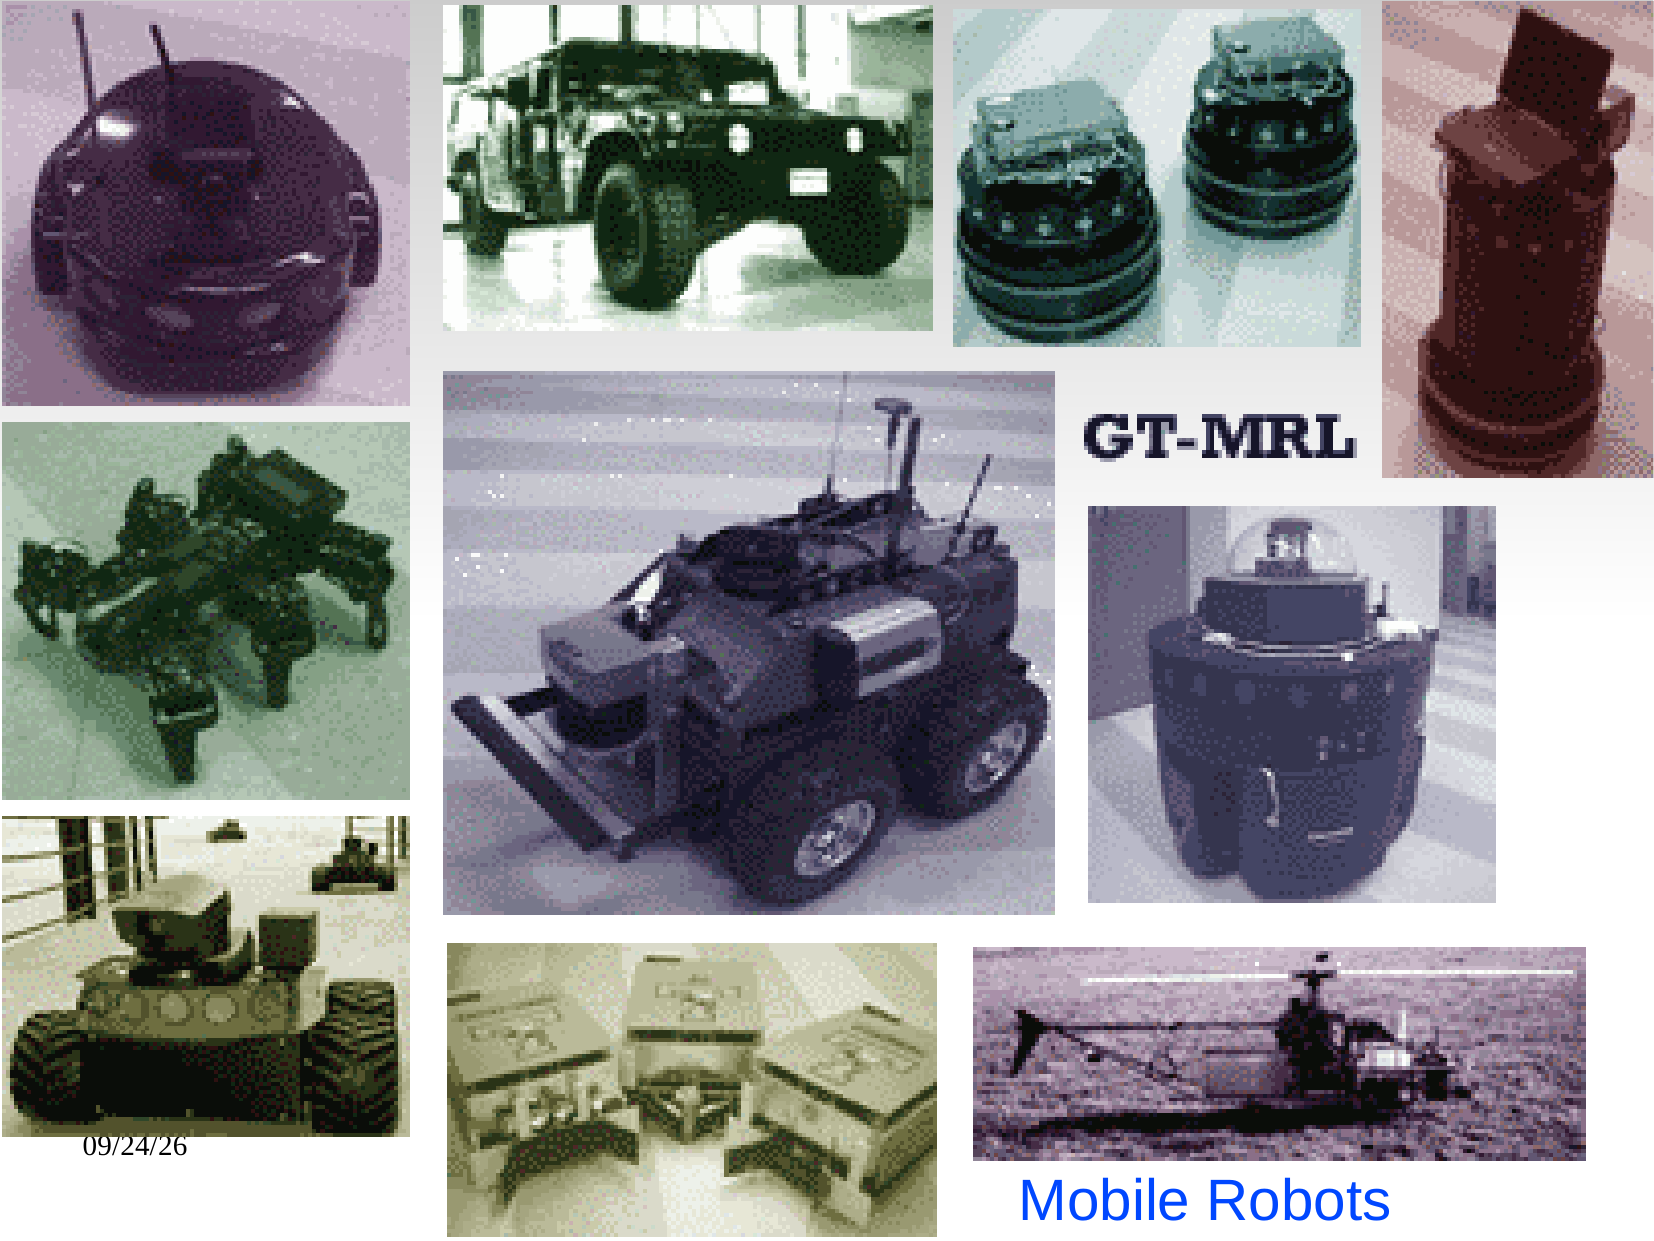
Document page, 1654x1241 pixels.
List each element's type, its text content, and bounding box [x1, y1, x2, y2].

text_box Mobile Robots [1003, 1160, 1654, 1241]
picture [0, 0, 1654, 1241]
